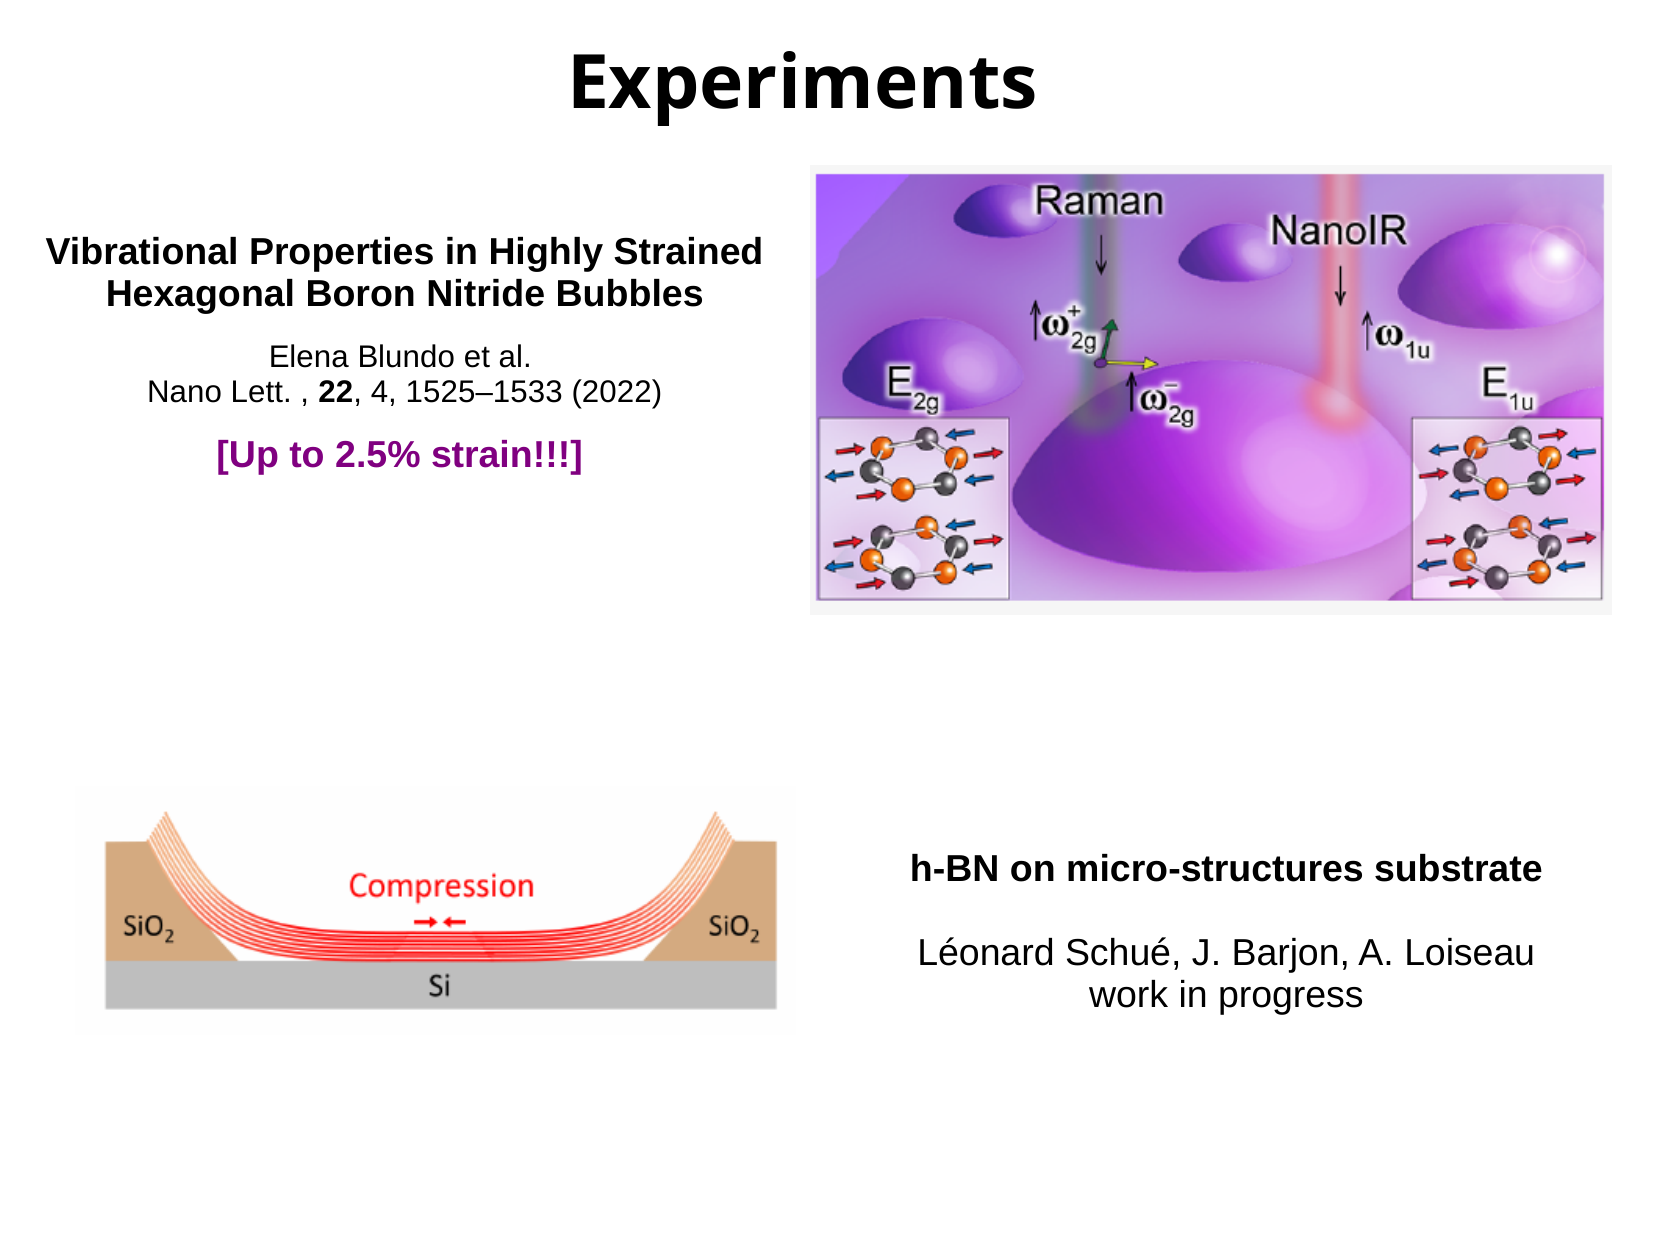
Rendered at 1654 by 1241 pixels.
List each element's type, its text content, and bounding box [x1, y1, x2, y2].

picture [810, 165, 1612, 616]
text_box Vibrational Properties in Highly Strained Hexagonal Boron Nitride Bubbles Elena Blundo et al. Nano Lett. , 22, 4, 1525–1533 (2022) [Up to 2.5% strain!!!] [0, 223, 811, 526]
text_box h-BN on micro-structures substrate Léonard Schué, J. Barjon, A. Loiseau work in progress [847, 840, 1606, 1023]
title Experiments [45, 8, 1561, 151]
picture [75, 779, 796, 1035]
